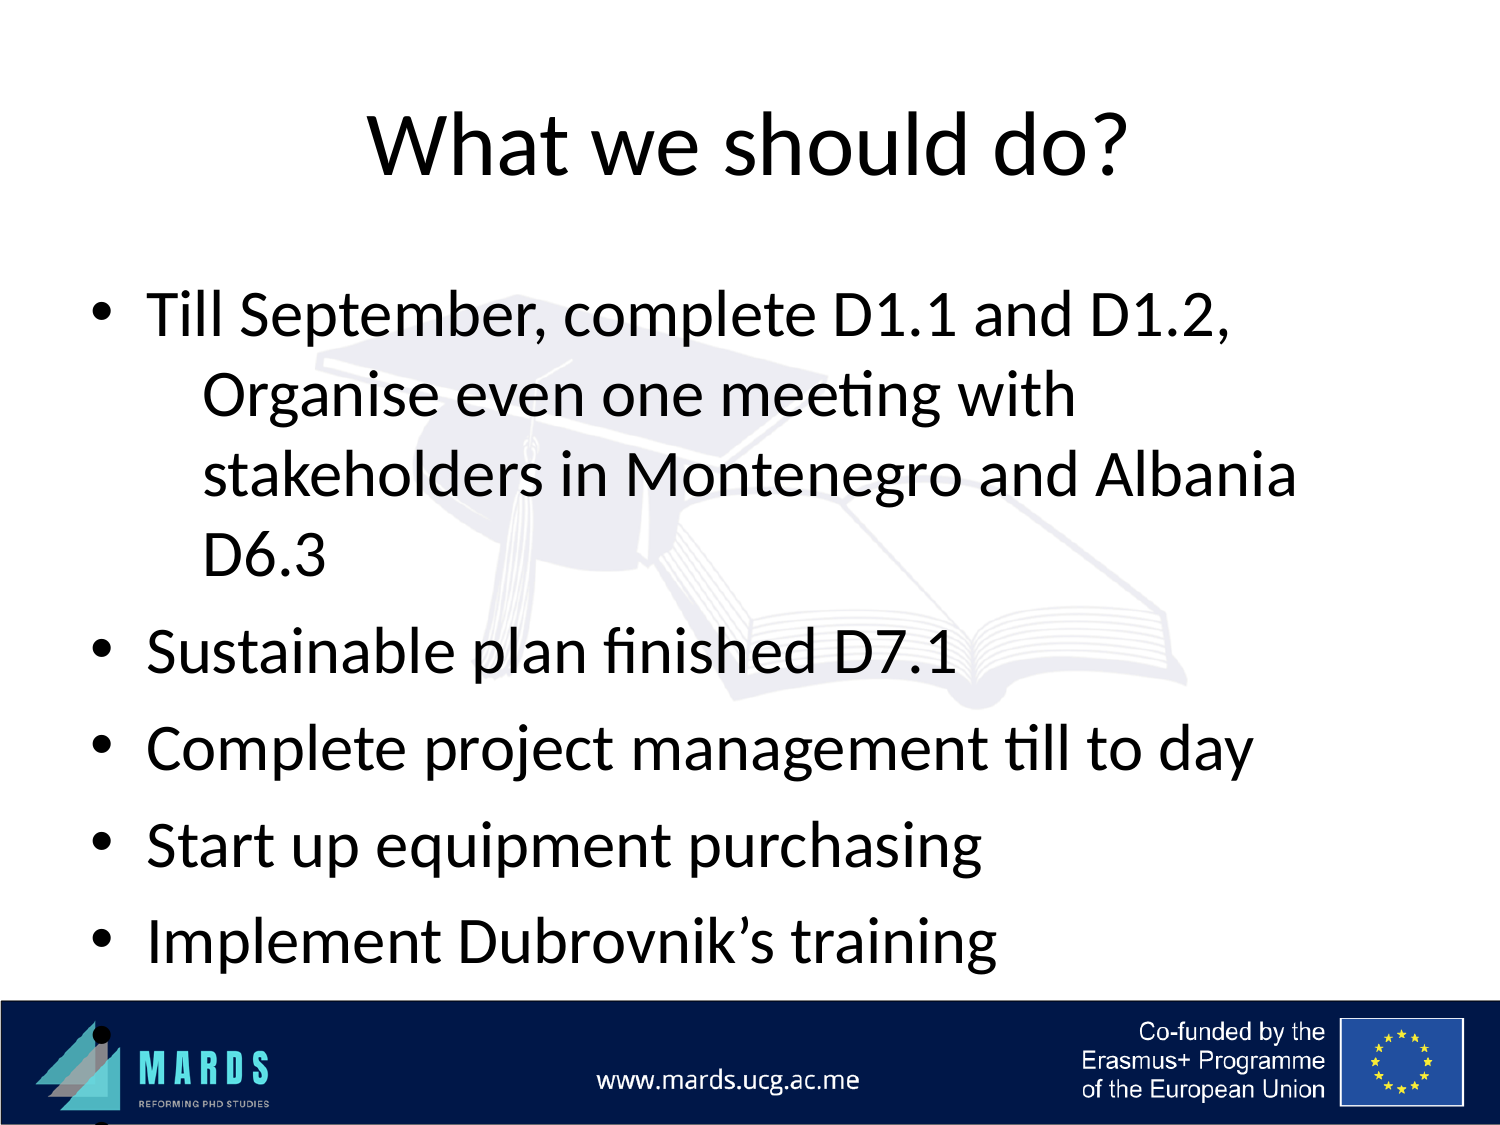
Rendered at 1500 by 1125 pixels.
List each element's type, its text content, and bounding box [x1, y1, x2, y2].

title What we should do? [75, 45, 1426, 233]
list Till September, complete D1.1 and D1.2, Organise even one meeting with stakeholders in Montenegro and Albania D6.3 Sustainable plan finished D7.1 Complete project management till to day Start up equipment purchasing Implement Dubrovnik’s training [75, 262, 1426, 1005]
